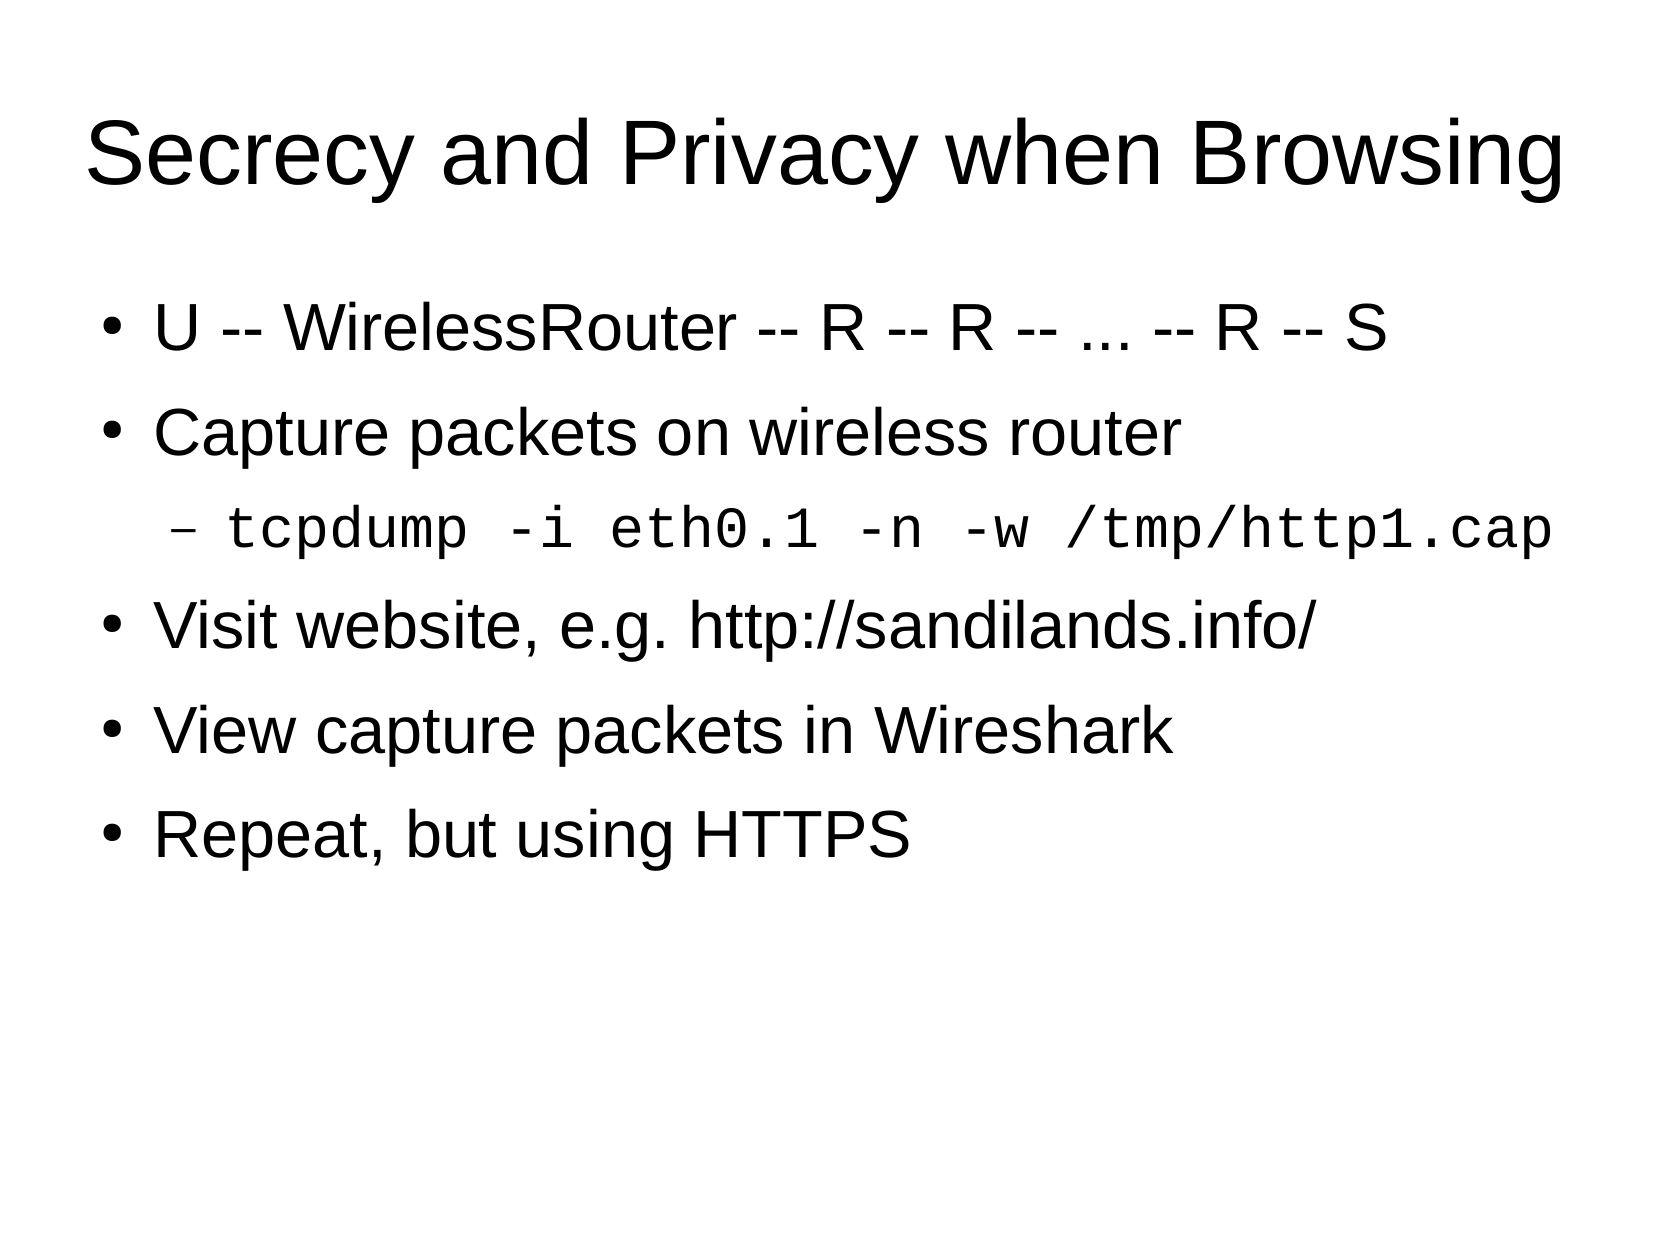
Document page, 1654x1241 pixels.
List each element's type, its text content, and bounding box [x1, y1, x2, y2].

title Secrecy and Privacy when Browsing [82, 49, 1571, 257]
list U -- WirelessRouter -- R -- R -- ... -- R -- S Capture packets on wireless router tcpdump -i eth0.1 -n -w /tmp/http1.cap Visit website, e.g. http://sandilands.info/ View capture packets in Wireshark Repeat, but using HTTPS [82, 290, 1571, 1010]
